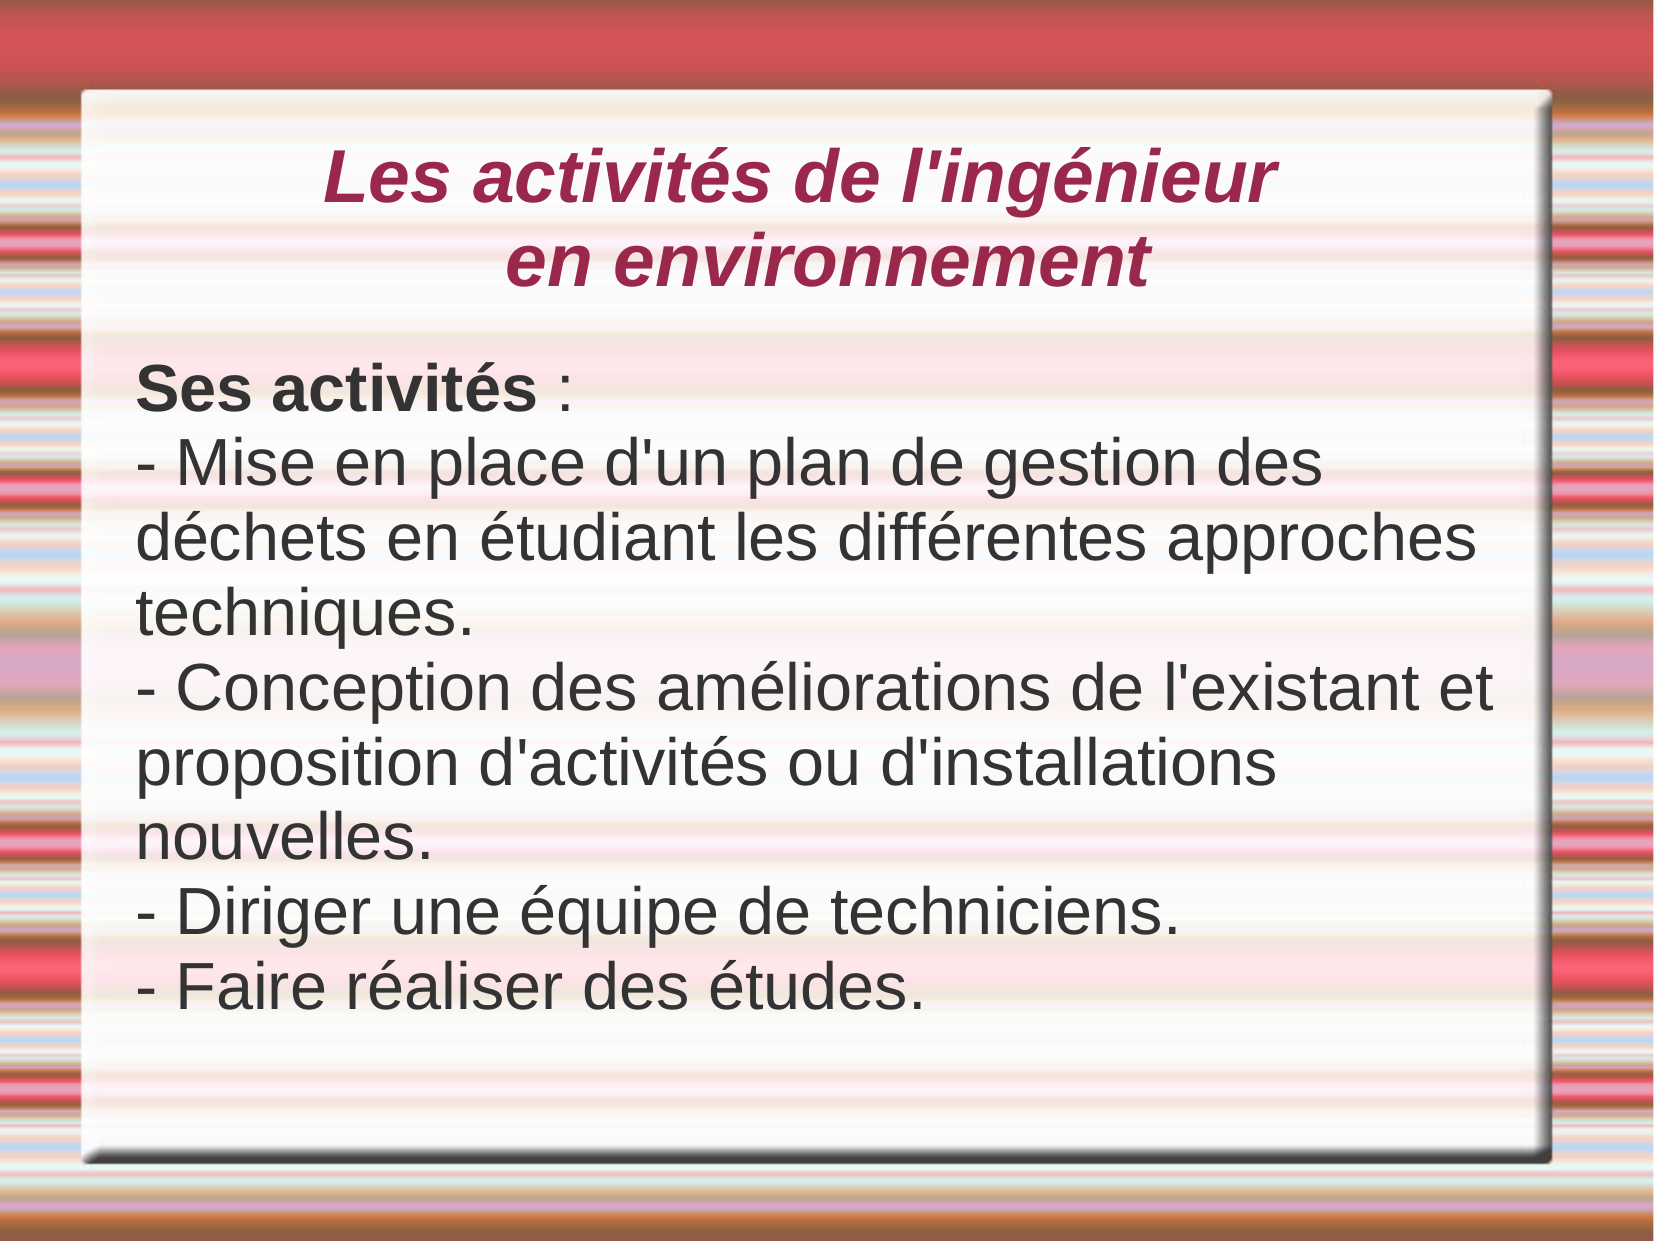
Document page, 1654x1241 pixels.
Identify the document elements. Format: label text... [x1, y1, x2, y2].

picture [0, 0, 1654, 1241]
list Ses activités : - Mise en place d'un plan de gestion des déchets en étudiant les différentes approches techniques. - Conception des améliorations de l'existant et proposition d'activités ou d'installations nouvelles. - Diriger une équipe de techniciens. - Faire réaliser des études. [134, 350, 1516, 1133]
title Les activités de l'ingénieur en environnement [88, 114, 1534, 322]
